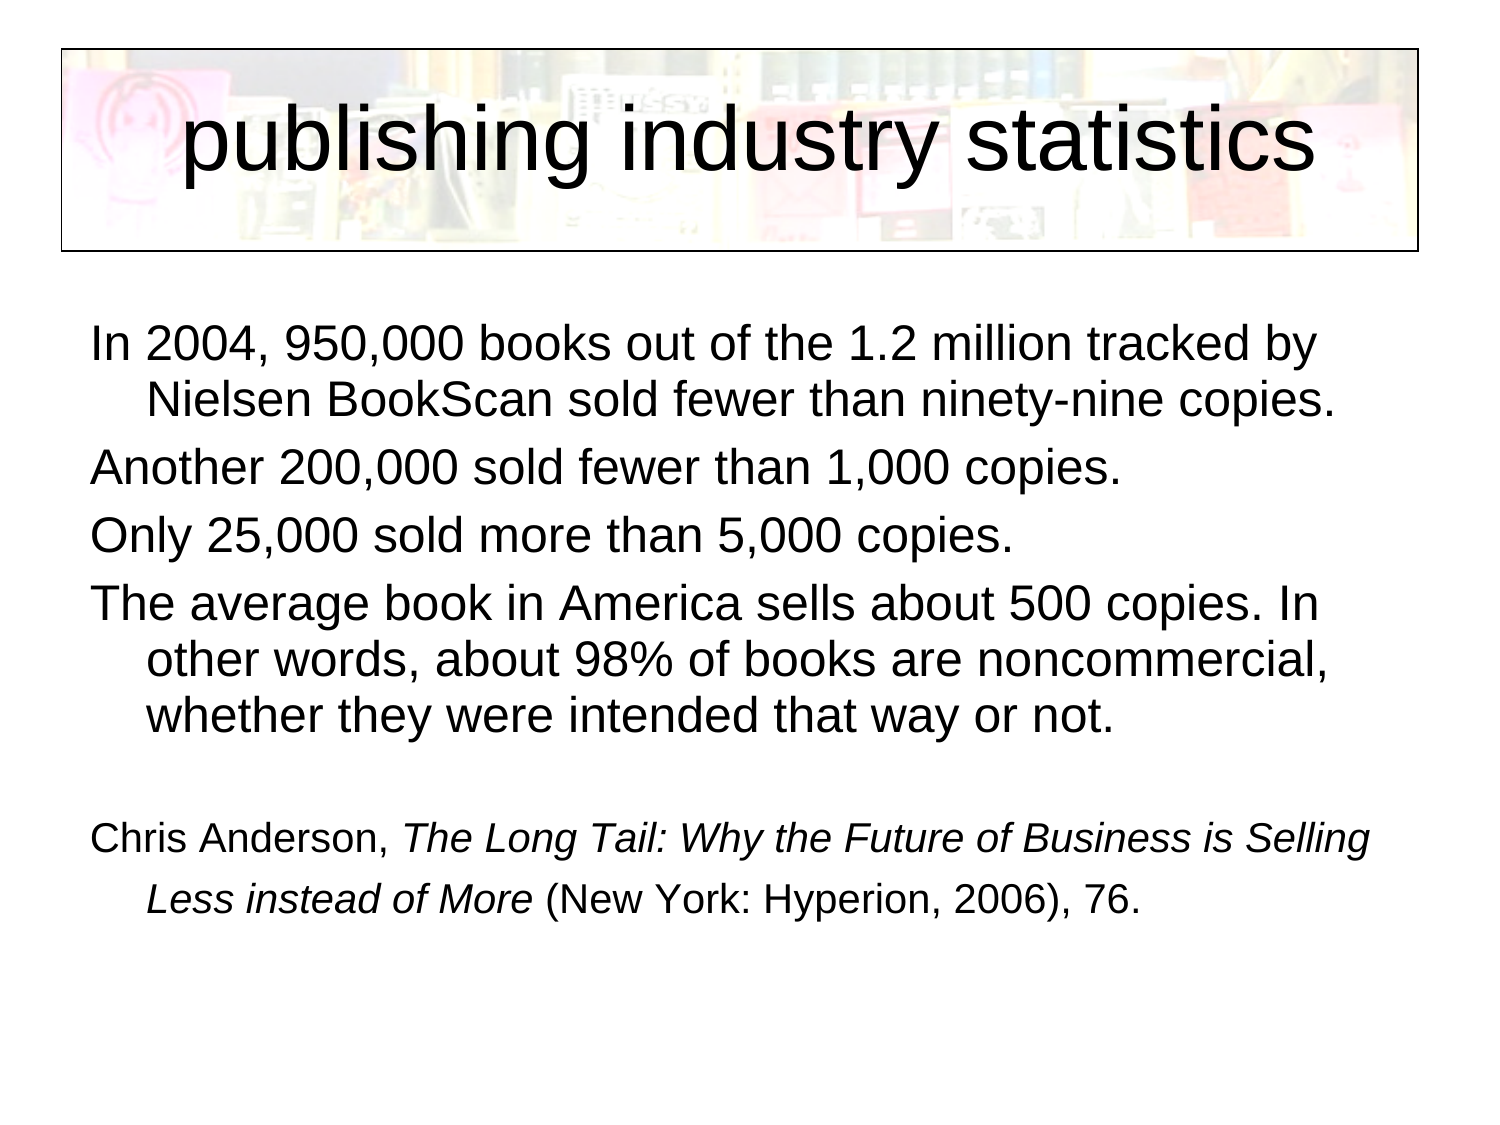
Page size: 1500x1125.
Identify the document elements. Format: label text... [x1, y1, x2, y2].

picture [62, 50, 1418, 250]
title publishing industry statistics [75, 45, 1426, 233]
list In 2004, 950,000 books out of the 1.2 million tracked by Nielsen BookScan sold fewer than ninety-nine copies. Another 200,000 sold fewer than 1,000 copies. Only 25,000 sold more than 5,000 copies. The average book in America sells about 500 copies. In other words, about 98% of books are noncommercial, whether they were intended that way or not. Chris Anderson, The Long Tail: Why the Future of Business is Selling Less instead of More (New York: Hyperion, 2006), 76. [75, 307, 1426, 1060]
